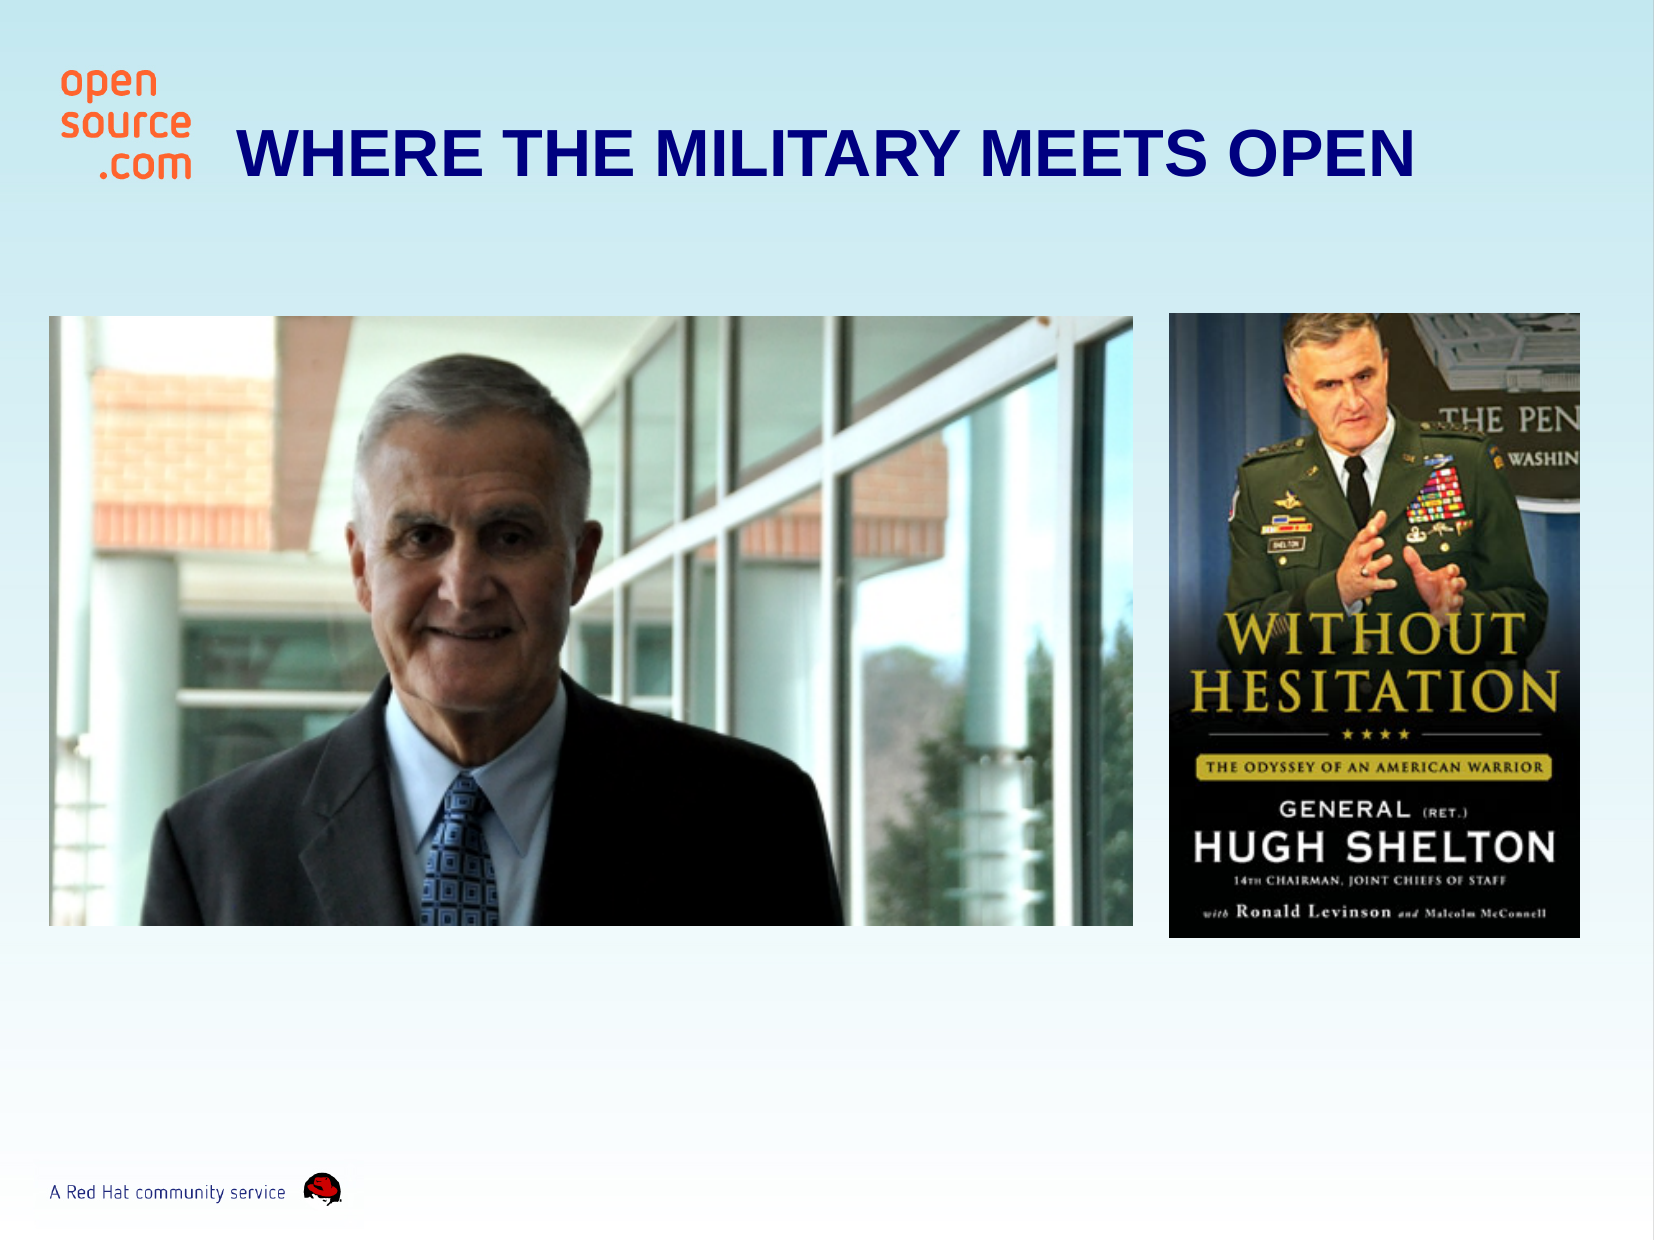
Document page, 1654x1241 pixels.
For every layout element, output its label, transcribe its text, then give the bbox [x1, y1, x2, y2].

title WHERE THE MILITARY MEETS OPEN [236, 49, 1654, 257]
picture [0, 0, 1654, 1241]
